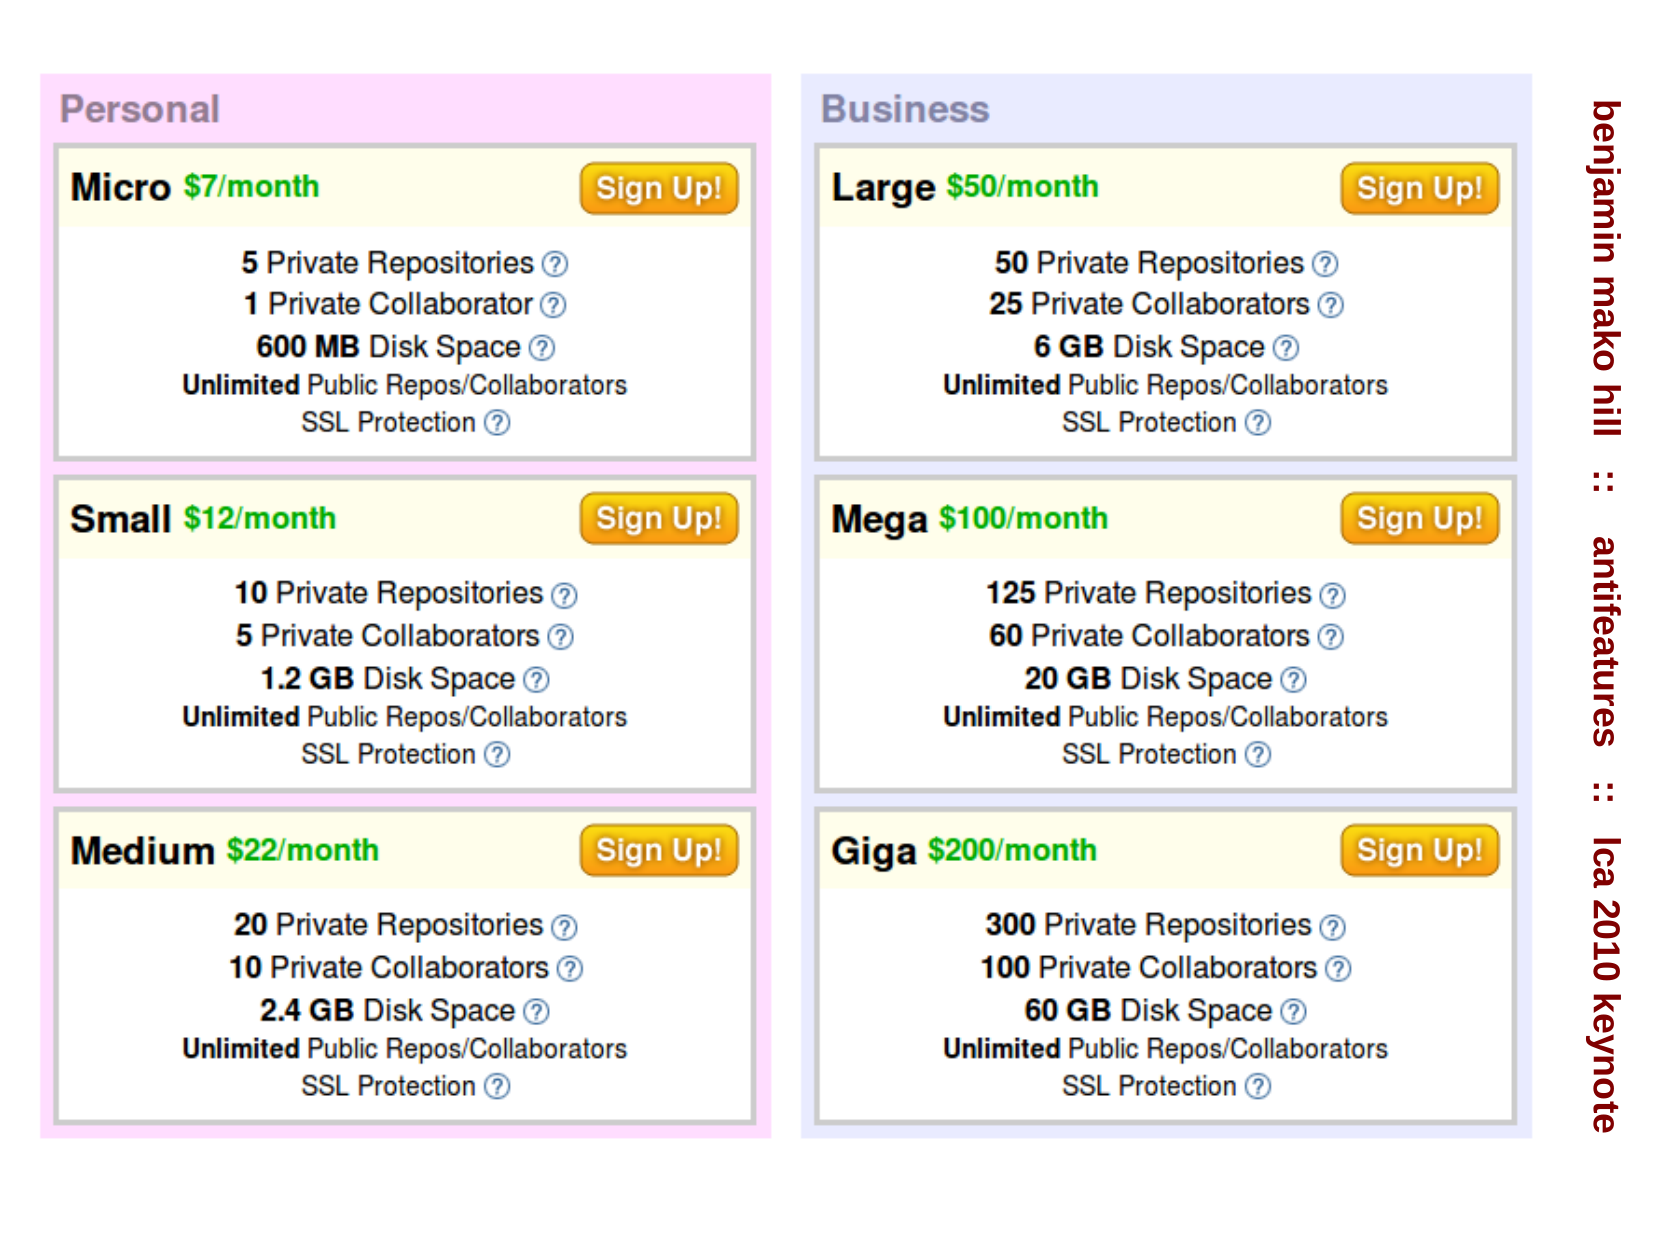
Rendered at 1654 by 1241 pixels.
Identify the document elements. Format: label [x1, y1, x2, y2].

picture [22, 63, 1540, 1163]
